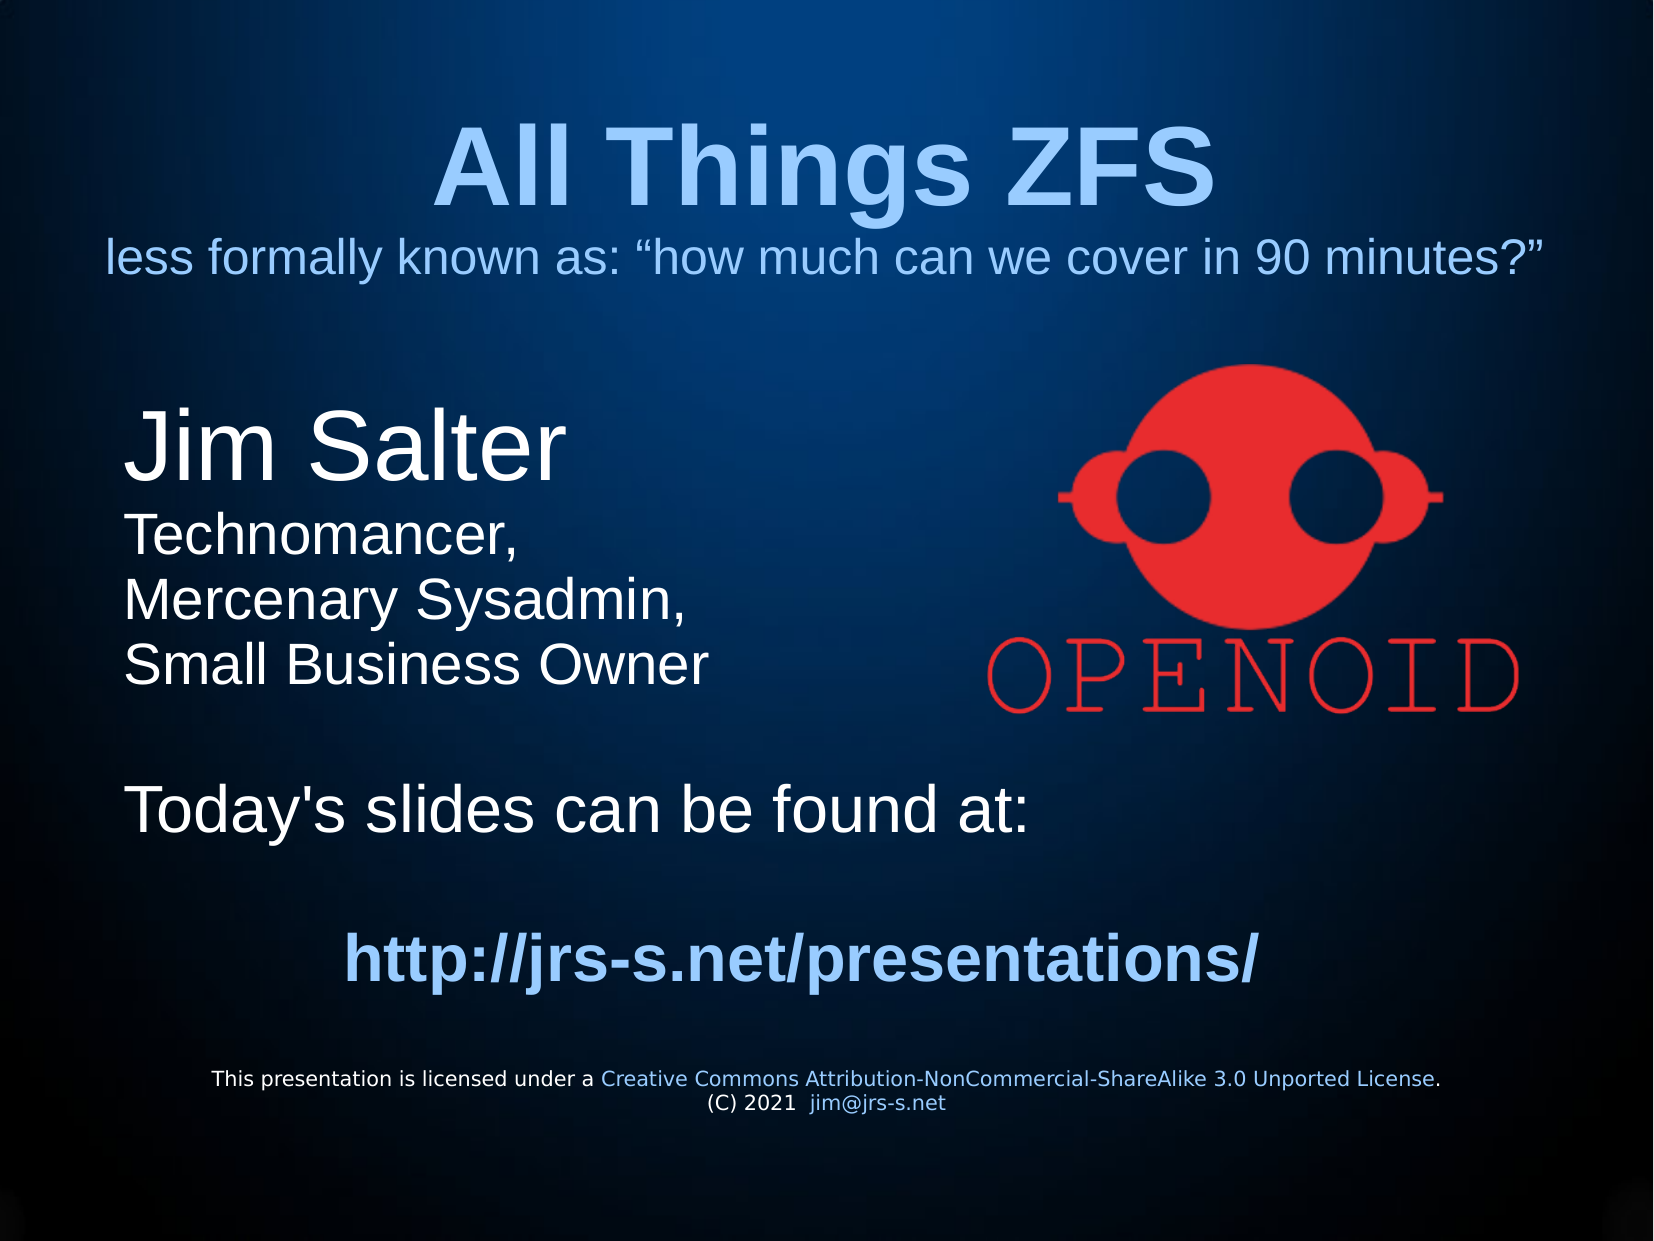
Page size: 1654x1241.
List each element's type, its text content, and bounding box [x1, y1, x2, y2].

subtitle This presentation is licensed under a Creative Commons Attribution-NonCommercial-ShareAlike 3.0 Unported License. (C) 2021 jim@jrs-s.net [147, 370, 975, 375]
subtitle This presentation is licensed under a Creative Commons Attribution-NonCommercial-ShareAlike 3.0 Unported License. (C) 2021 jim@jrs-s.net [147, 721, 1506, 1141]
title All Things ZFS less formally known as: “how much can we cover in 90 minutes?” [0, 69, 1651, 320]
picture [0, 0, 1654, 1241]
text_box Jim Salter Technomancer, Mercenary Sysadmin, Small Business Owner Today's slides can be found at: http://jrs-s.net/presentations/ [123, 375, 1482, 1011]
